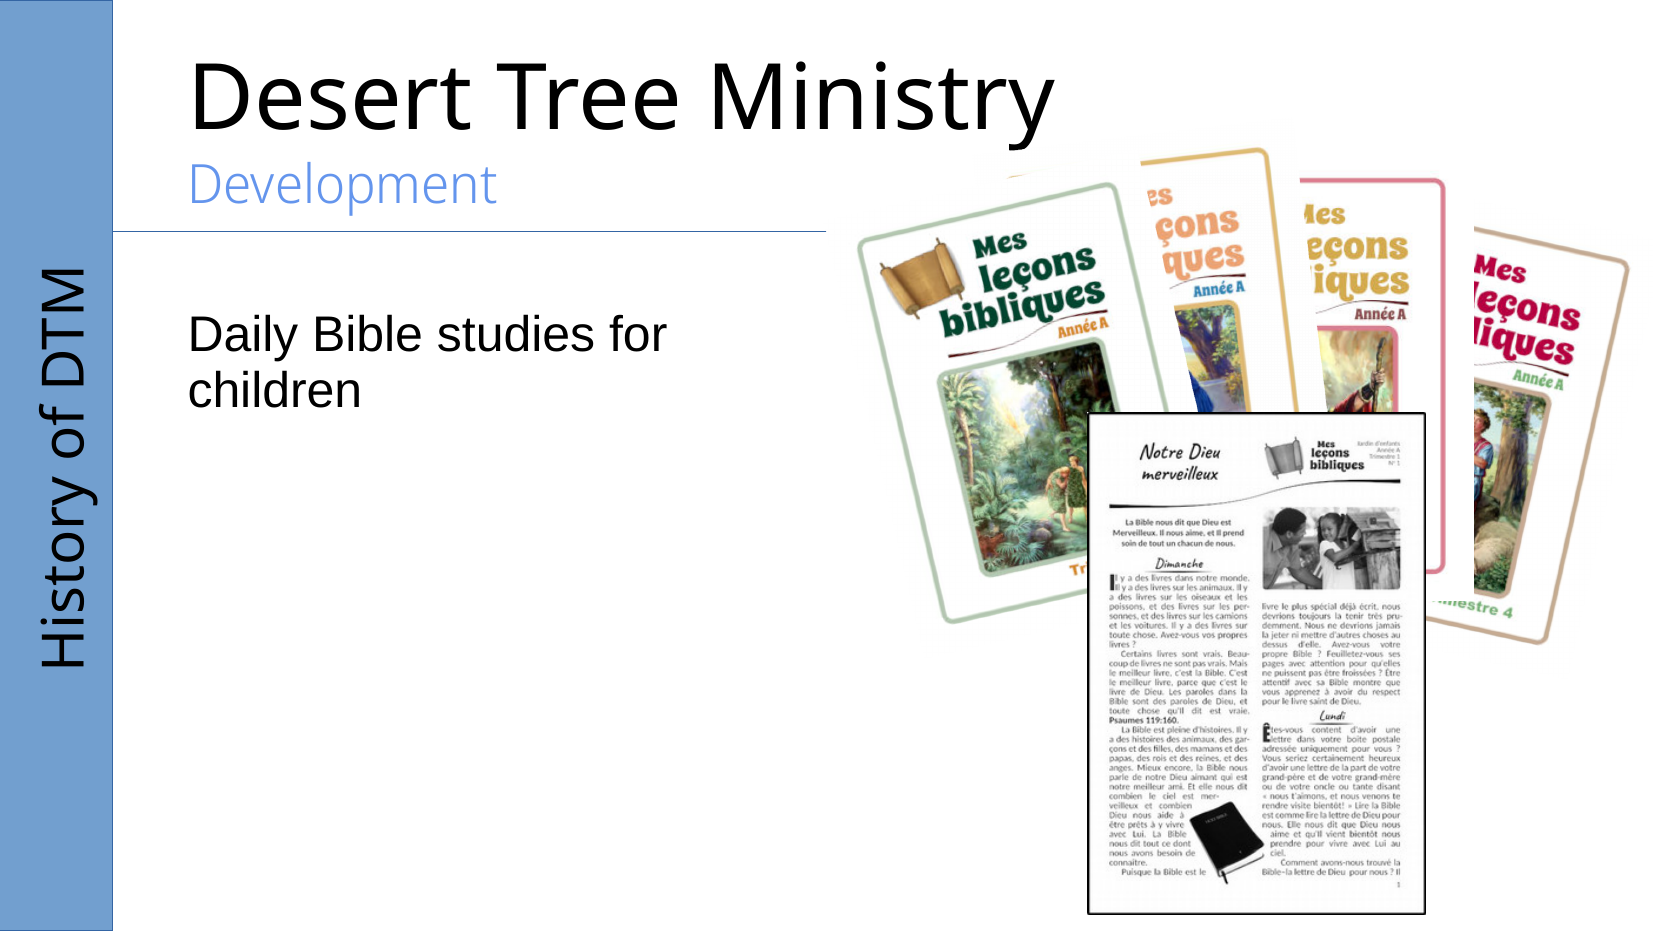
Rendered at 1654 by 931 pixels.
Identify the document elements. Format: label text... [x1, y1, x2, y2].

title Development [1294, 125, 1571, 220]
title Desert Tree Ministry [187, 33, 1571, 125]
picture [823, 117, 1654, 915]
text_box History of DTM [13, 37, 105, 901]
title Development [187, 125, 1216, 231]
text_box Daily Bible studies for children [187, 306, 713, 863]
title Development [187, 232, 827, 239]
text_box [0, 0, 113, 931]
